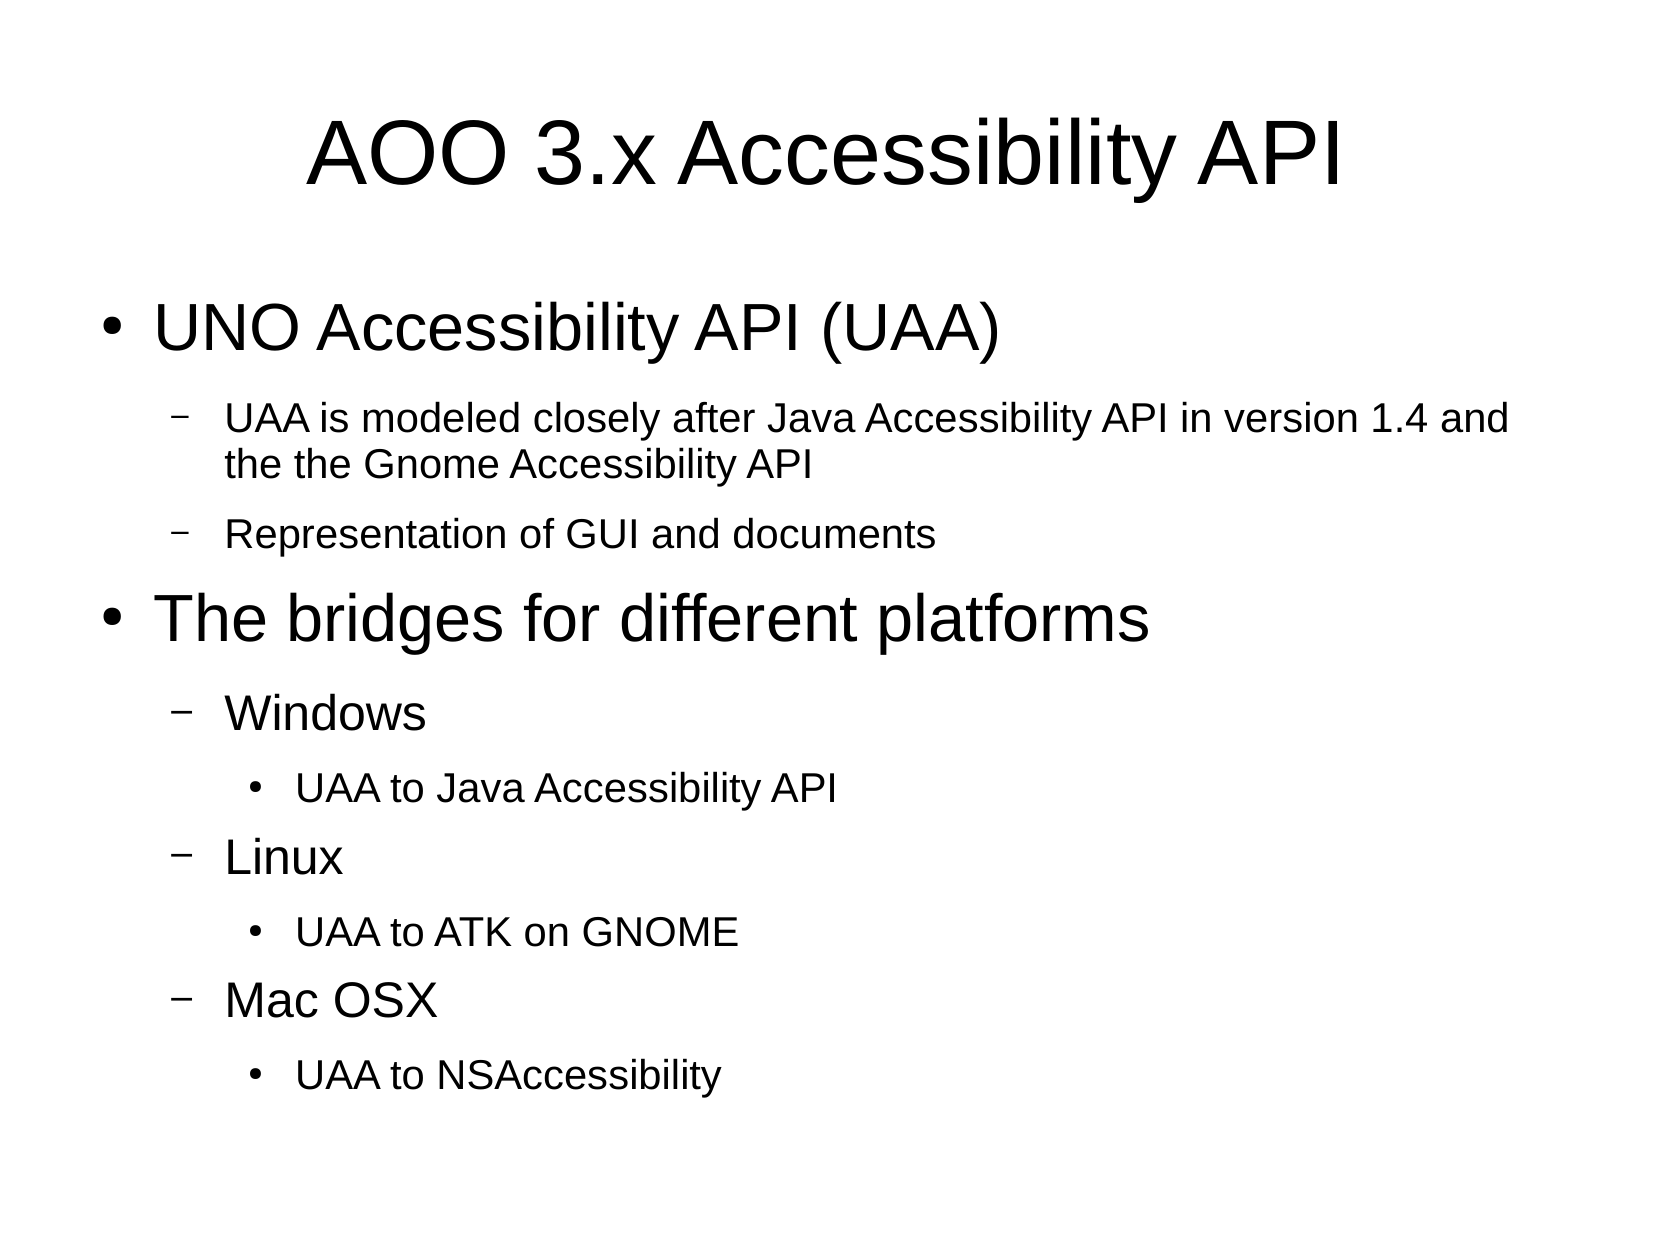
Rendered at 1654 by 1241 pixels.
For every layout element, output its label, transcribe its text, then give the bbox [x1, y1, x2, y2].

title AOO 3.x Accessibility API [82, 56, 1571, 250]
list UNO Accessibility API (UAA) UAA is modeled closely after Java Accessibility API in version 1.4 and the the Gnome Accessibility API Representation of GUI and documents The bridges for different platforms Windows UAA to Java Accessibility API Linux UAA to ATK on GNOME Mac OSX UAA to NSAccessibility [82, 290, 1571, 1101]
